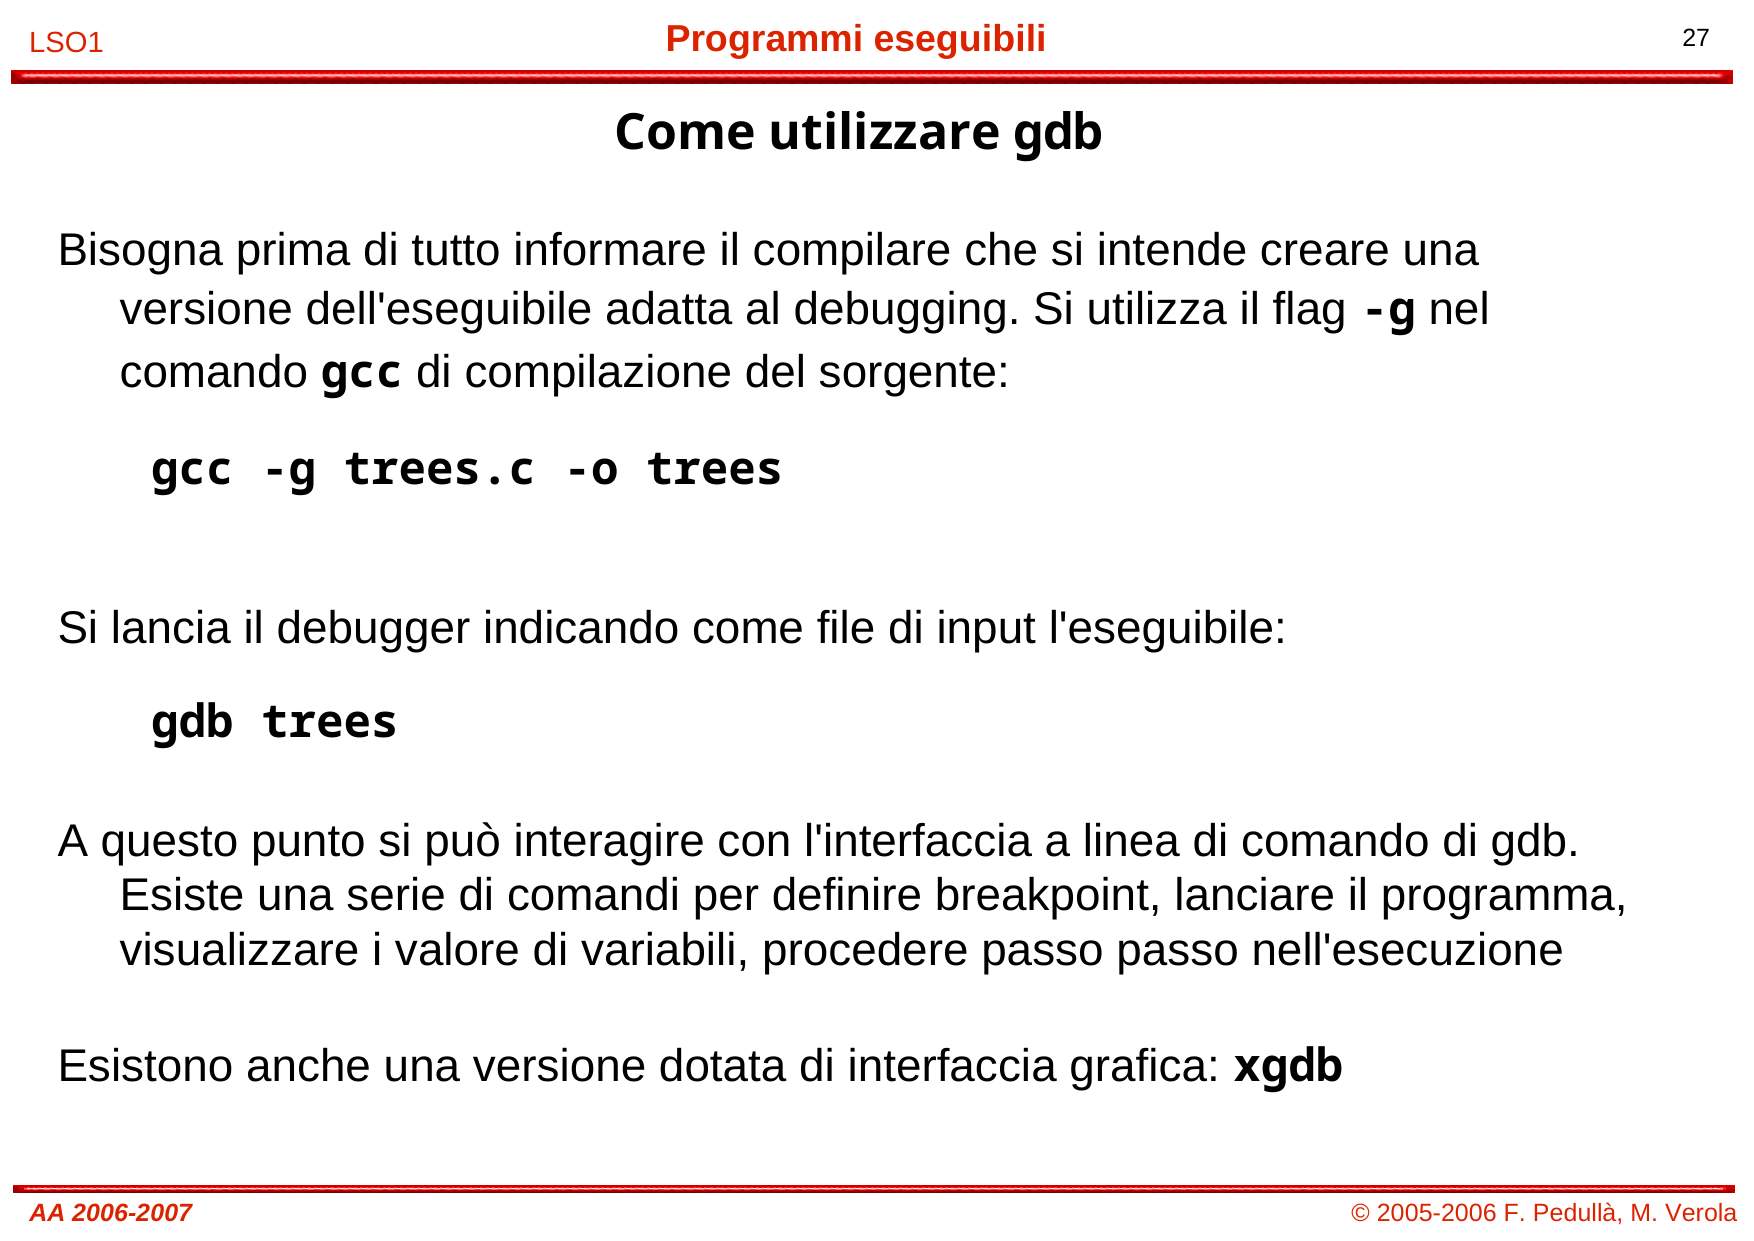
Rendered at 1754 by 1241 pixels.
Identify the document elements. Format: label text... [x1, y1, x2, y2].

picture [11, 70, 1733, 84]
list Bisogna prima di tutto informare il compilare che si intende creare una versione dell'eseguibile adatta al debugging. Si utilizza il flag -g nel comando gcc di compilazione del sorgente: gcc -g trees.c -o trees Si lancia il debugger indicando come file di input l'eseguibile: gdb trees A questo punto si può interagire con l'interfaccia a linea di comando di gdb. Esiste una serie di comandi per definire breakpoint, lanciare il programma, visualizzare i valore di variabili, procedere passo passo nell'esecuzione Esistono anche una versione dotata di interfaccia grafica: xgdb [40, 212, 1678, 1066]
title Come utilizzare gdb [372, 84, 1347, 180]
picture [13, 1185, 1735, 1193]
